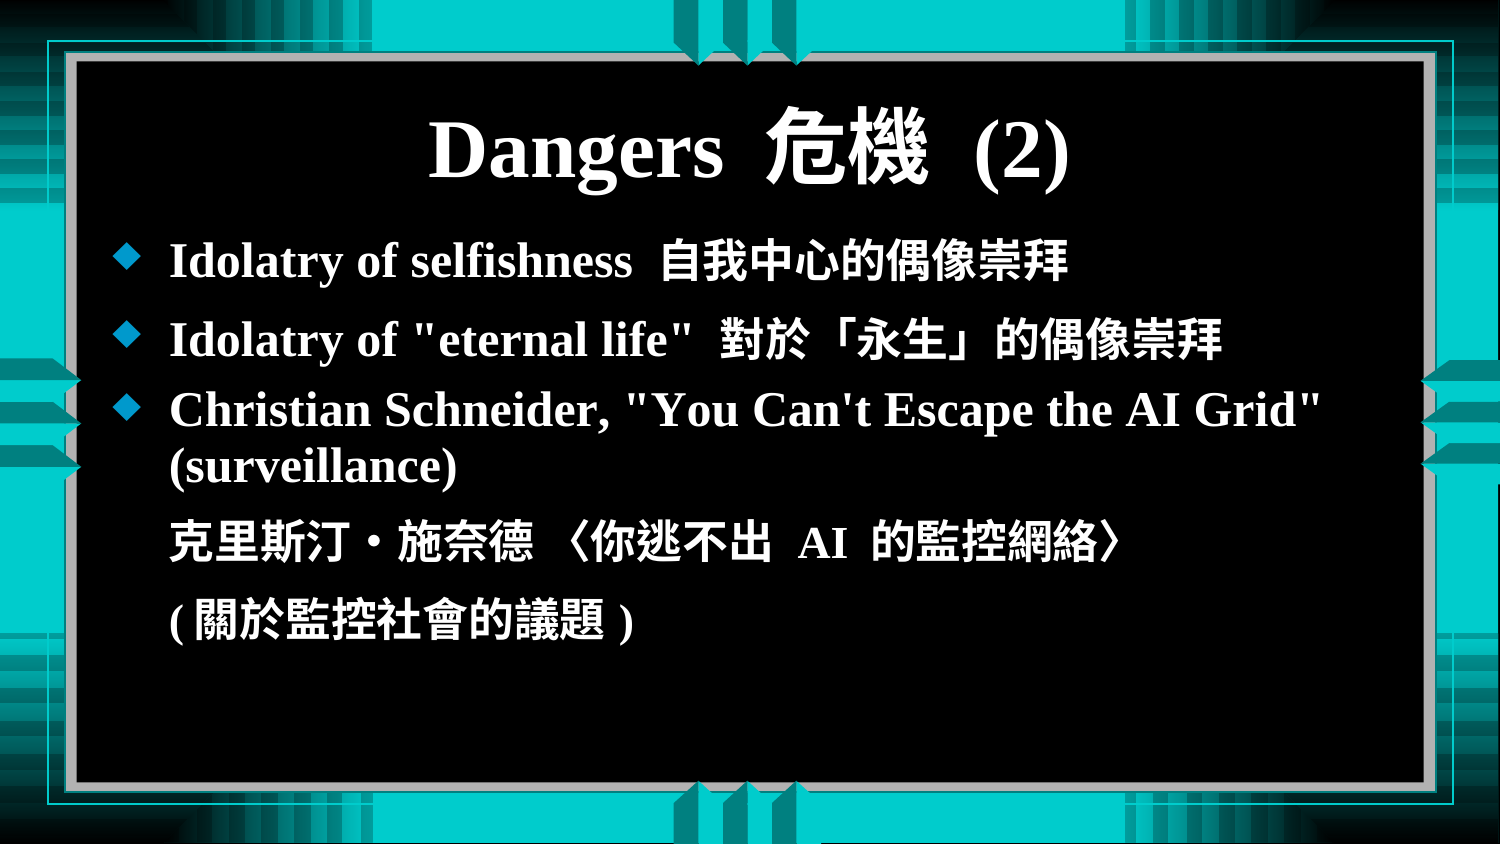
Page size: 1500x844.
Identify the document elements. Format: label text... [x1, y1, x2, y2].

title Dangers 危機 (2) [112, 70, 1388, 212]
list Idolatry of selfishness 自我中心的偶像崇拜 Idolatry of "eternal life" 對於「永生」的偶像崇拜 Christian Schneider, "You Can't Escape the AI Grid" (surveillance) 克里斯汀・施奈德 〈你逃不出 AI 的監控網絡〉 (關於監控社會的議題) [112, 225, 1388, 770]
